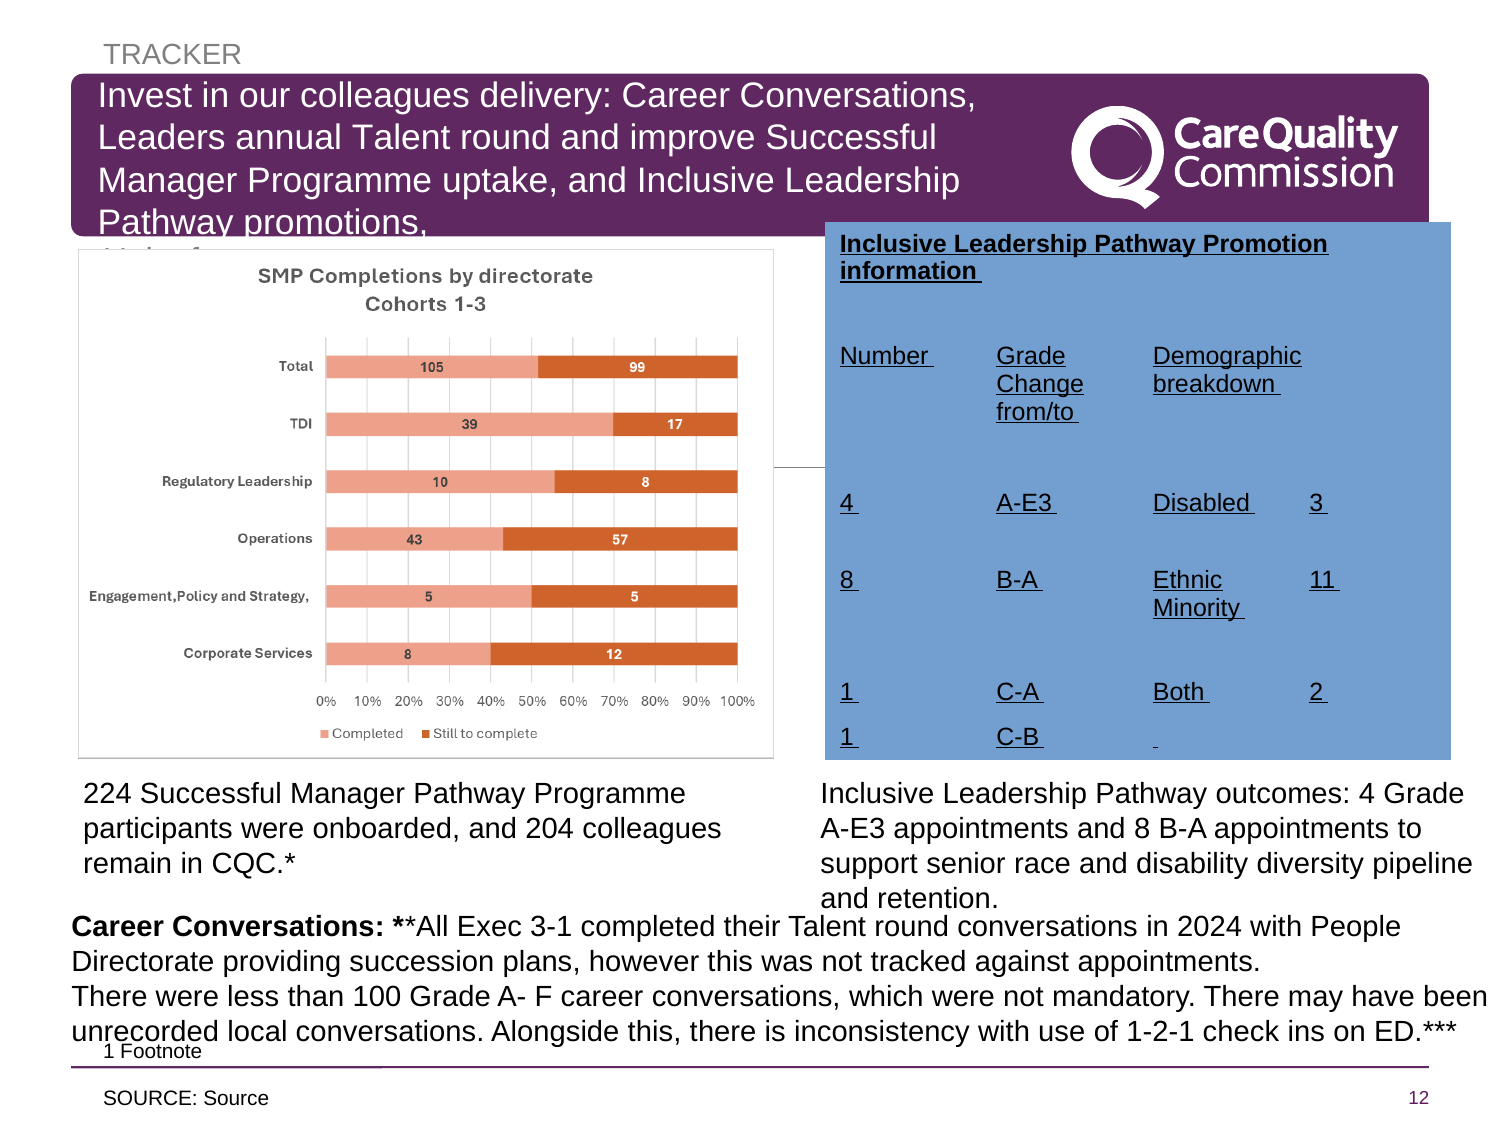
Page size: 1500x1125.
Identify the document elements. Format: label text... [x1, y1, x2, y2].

text_box 224 Successful Manager Pathway Programme participants were onboarded, and 204 colleagues remain in CQC.* [68, 766, 763, 888]
table_cell [1138, 715, 1451, 760]
table_cell Grade Change from/to [982, 334, 1138, 481]
table_cell C-B [982, 715, 1138, 760]
table_cell B-A [982, 558, 1138, 670]
picture [78, 249, 774, 760]
table_cell 4 [825, 481, 982, 558]
table_cell Demographic breakdown [1138, 334, 1451, 481]
table_cell 3 [1295, 481, 1451, 558]
table_header Inclusive Leadership Pathway Promotion information [825, 222, 1451, 334]
table_cell C-A [982, 670, 1138, 715]
table_cell Number [825, 334, 982, 481]
table_cell Both [1138, 670, 1295, 715]
table_cell 2 [1295, 670, 1451, 715]
table_cell Disabled [1138, 481, 1295, 558]
table_cell Ethnic Minority [1138, 558, 1295, 670]
table_cell 1 [825, 670, 982, 715]
table_cell 8 [825, 558, 982, 670]
title Invest in our colleagues delivery: Career Conversations, Leaders annual Talent round and improve Successful Manager Programme uptake, and Inclusive Leadership Pathway promotions, [97, 71, 1039, 243]
text_box Inclusive Leadership Pathway outcomes: 4 Grade A-E3 appointments and 8 B-A appointments to support senior race and disability diversity pipeline and retention. [805, 766, 1500, 899]
table_cell 11 [1295, 558, 1451, 670]
table_cell A-E3 [982, 481, 1138, 558]
text_box Career Conversations: **All Exec 3-1 completed their Talent round conversations in 2024 with People Directorate providing succession plans, however this was not tracked against appointments. There were less than 100 Grade A- F career conversations, which were not mandatory. There may have been unrecorded local conversations. Alongside this, there is inconsistency with use of 1-2-1 check ins on ED.*** [56, 899, 1500, 1057]
table_cell 1 [825, 715, 982, 760]
